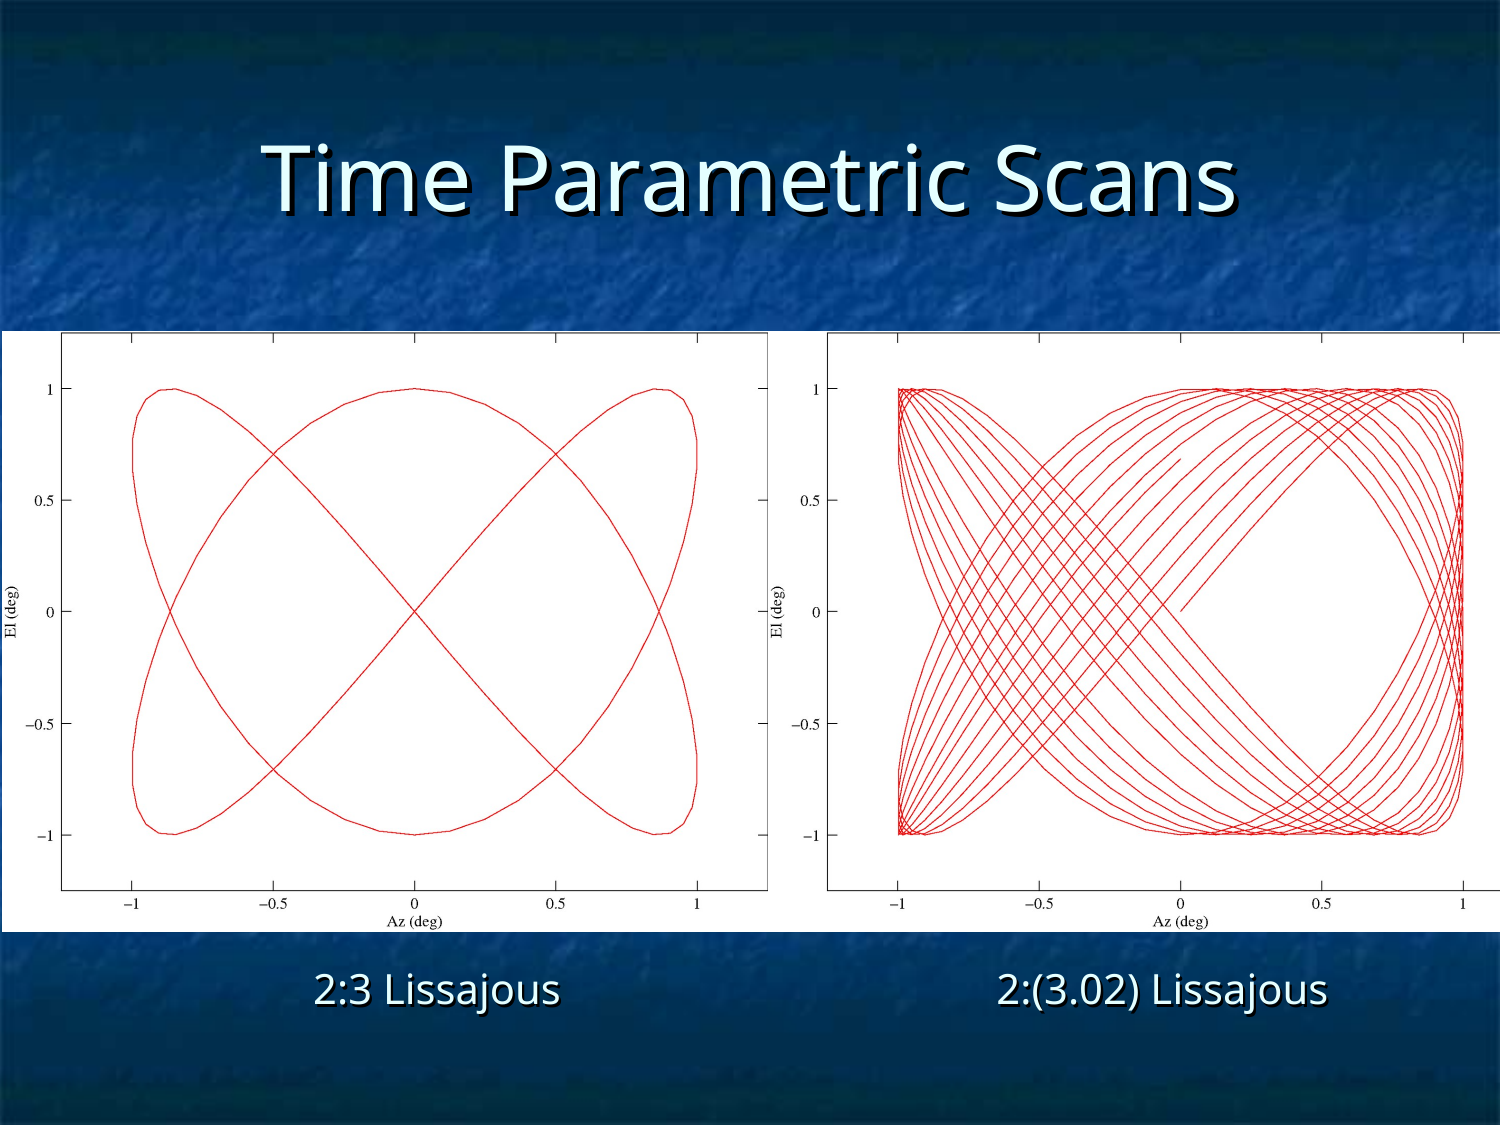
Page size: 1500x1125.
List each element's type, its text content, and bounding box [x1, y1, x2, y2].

title Time Parametric Scans [75, 62, 1425, 288]
title 2:3 Lissajous [274, 924, 601, 1053]
picture [0, 0, 1500, 1125]
title 2:(3.02) Lissajous [900, 924, 1426, 1053]
